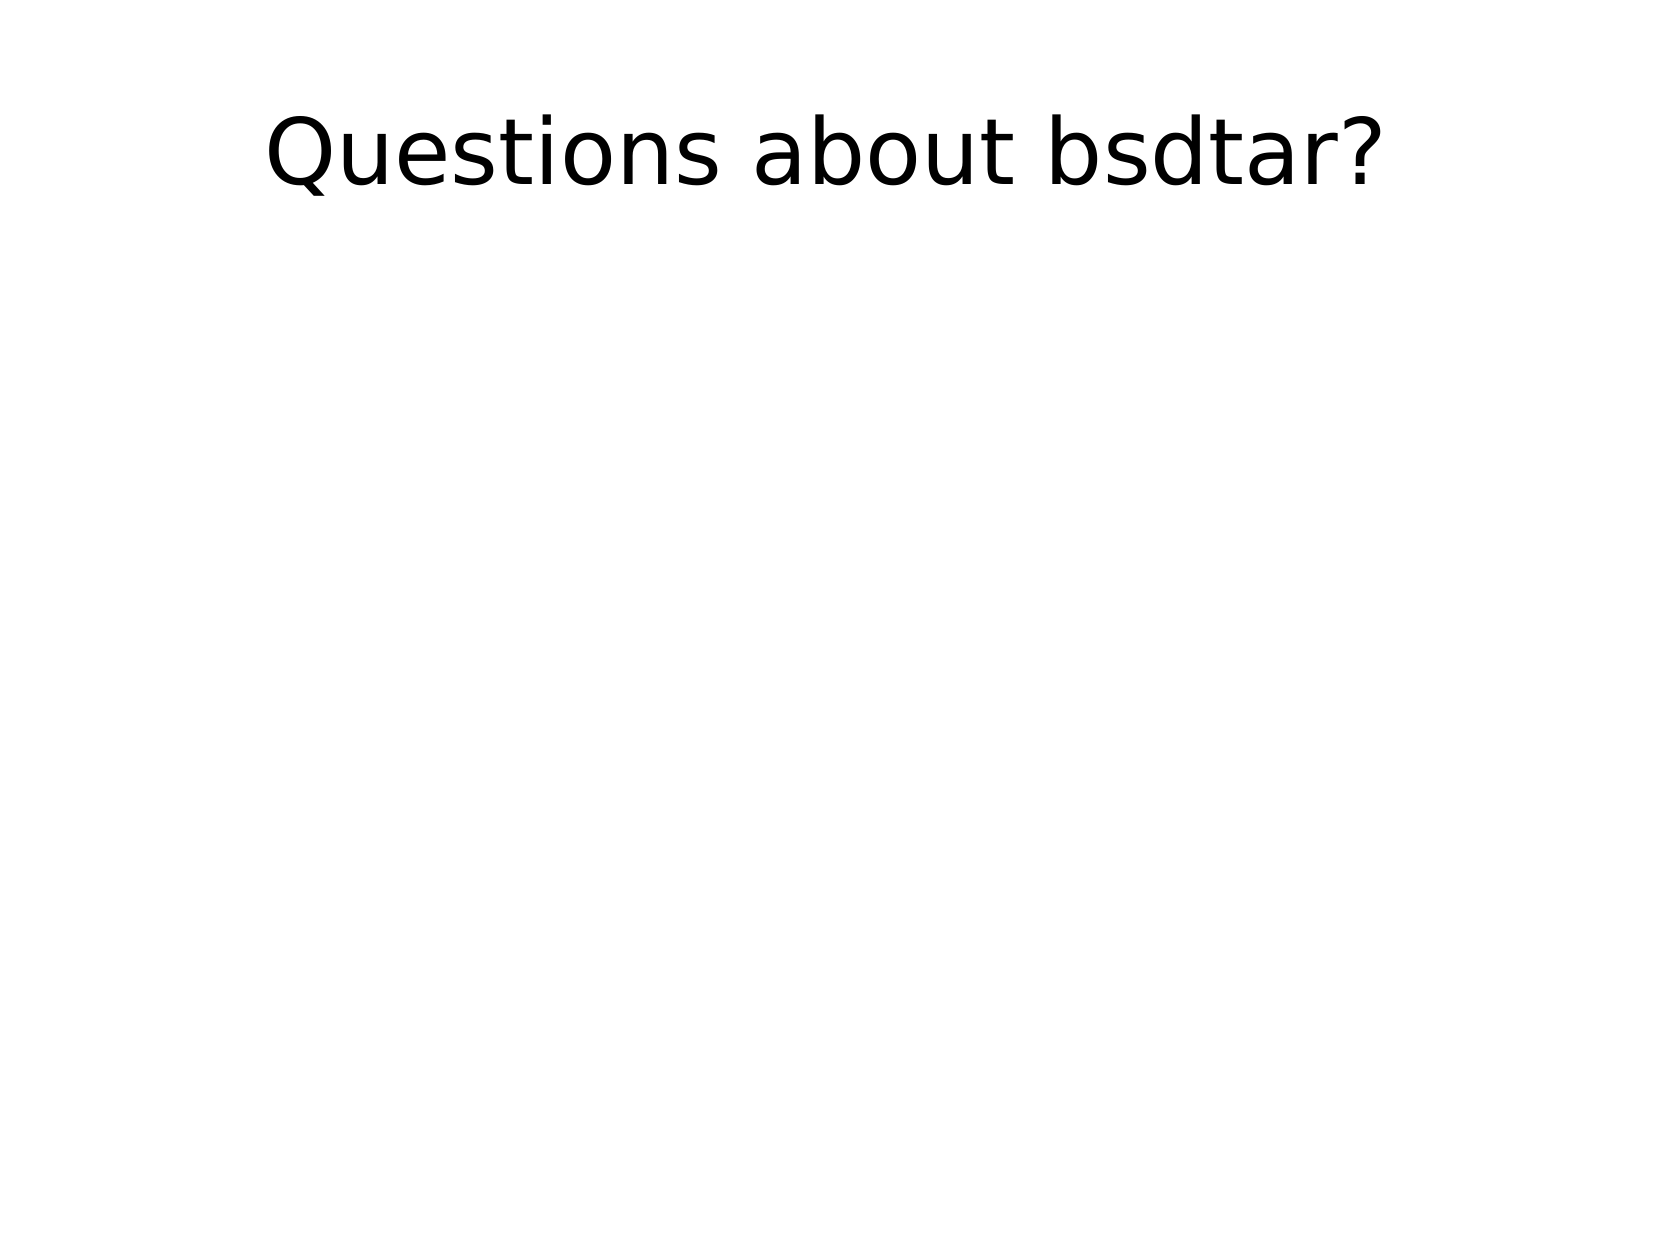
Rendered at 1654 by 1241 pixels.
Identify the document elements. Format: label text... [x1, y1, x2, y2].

title Questions about bsdtar? [82, 49, 1571, 257]
